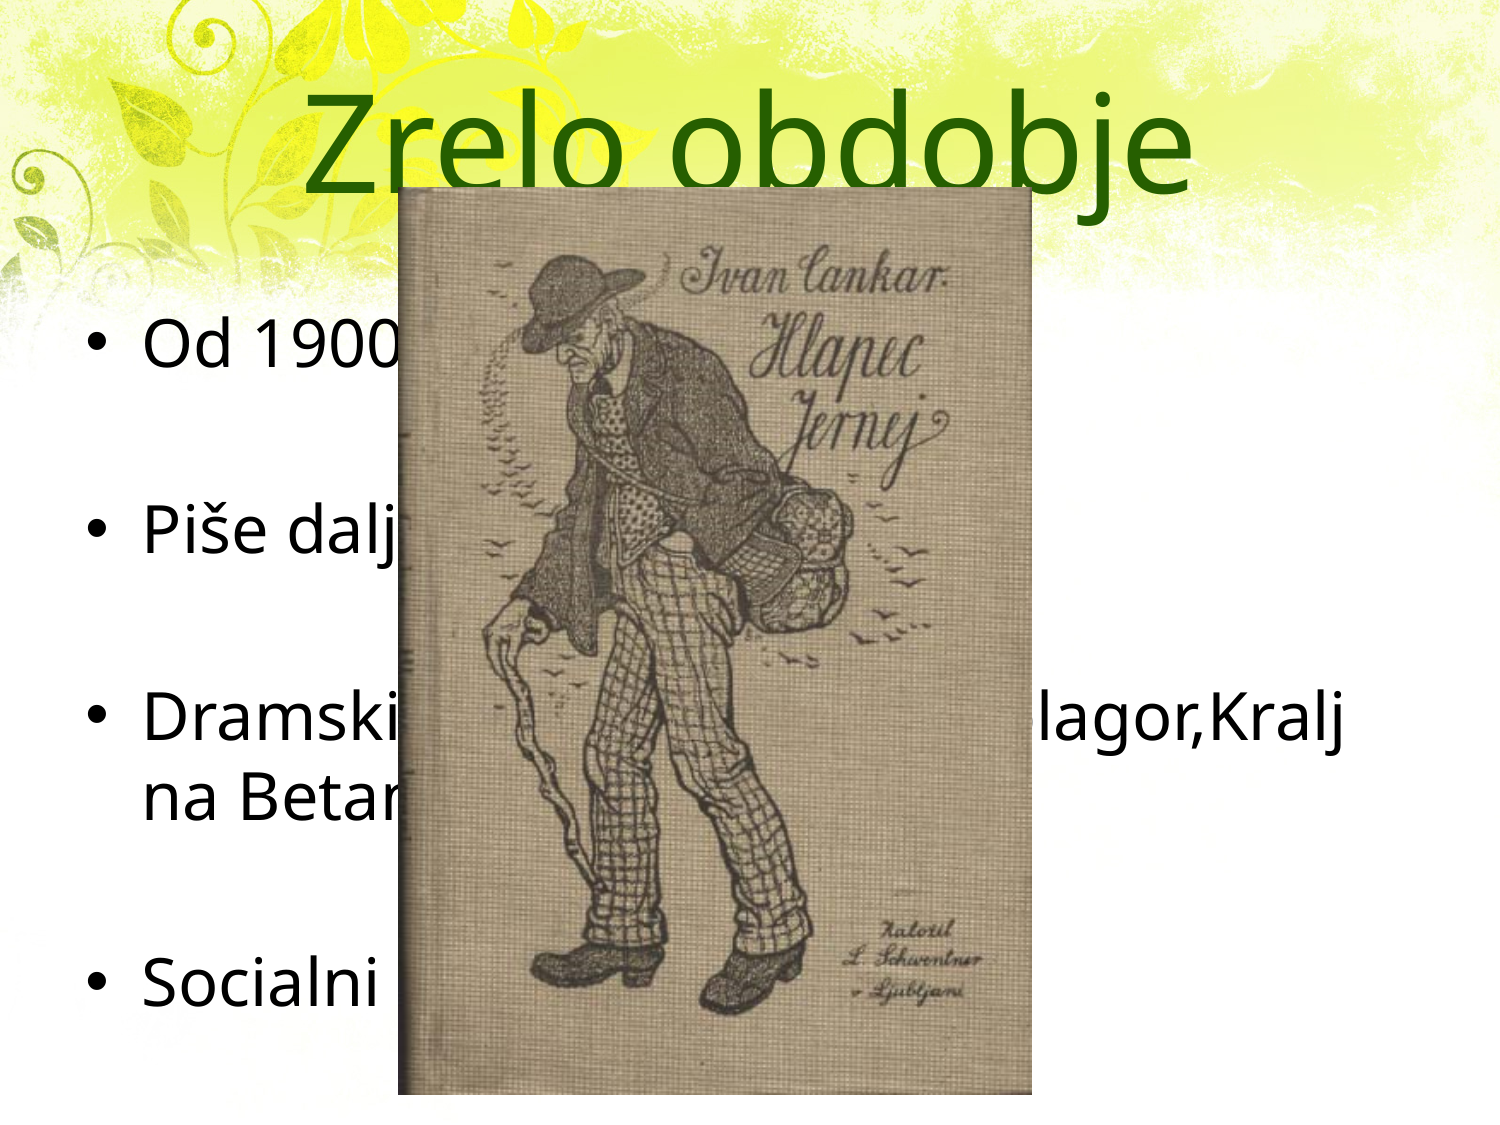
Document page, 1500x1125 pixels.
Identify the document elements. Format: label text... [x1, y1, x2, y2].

picture [0, 0, 1500, 1125]
list Od 1900 do 1909 Piše daljša dela Dramski teksti (Za narodov blagor,Kralj na Betanjevi,Hlapci..) Socialni in etnični motivi [1032, 292, 1421, 1036]
list Od 1900 do 1909 Piše daljša dela Dramski teksti (Za narodov blagor,Kralj na Betanjevi,Hlapci..) Socialni in etnični motivi [70, 292, 398, 1036]
title Zrelo obdobje [75, 45, 1425, 233]
